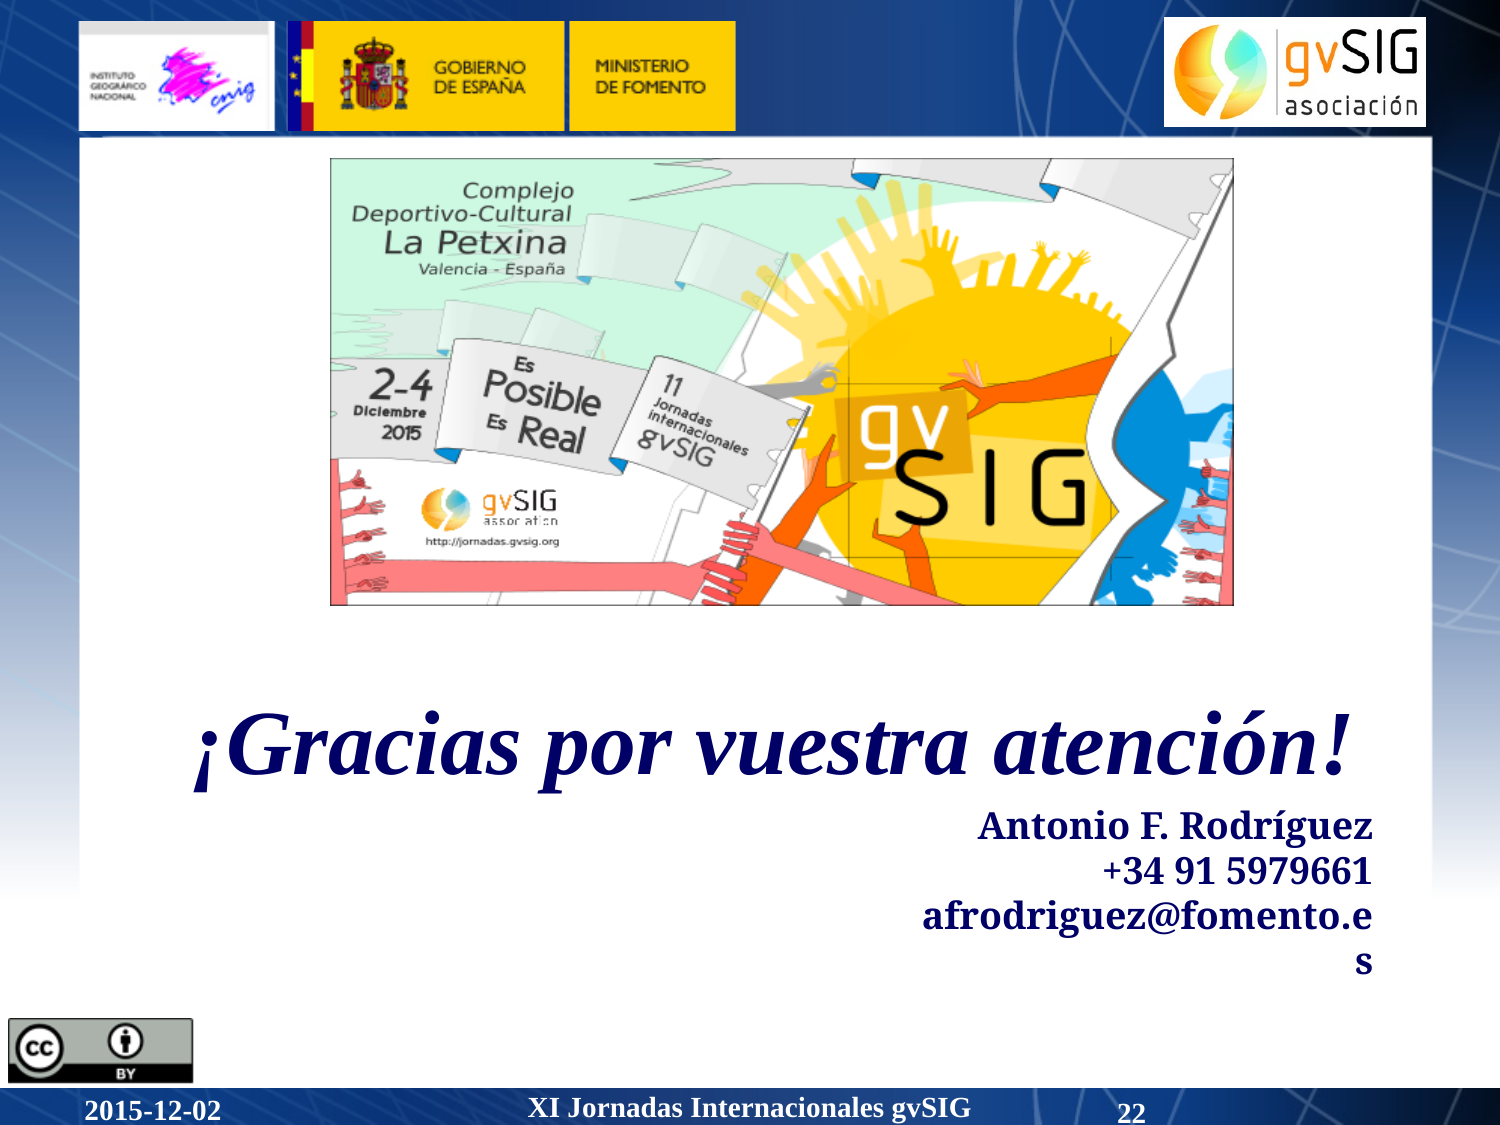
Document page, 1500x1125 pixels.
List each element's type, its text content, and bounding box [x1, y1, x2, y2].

picture [0, 0, 1500, 1125]
text_box Antonio F. Rodríguez +34 91 5979661 afrodriguez@fomento.es [907, 778, 1395, 1007]
